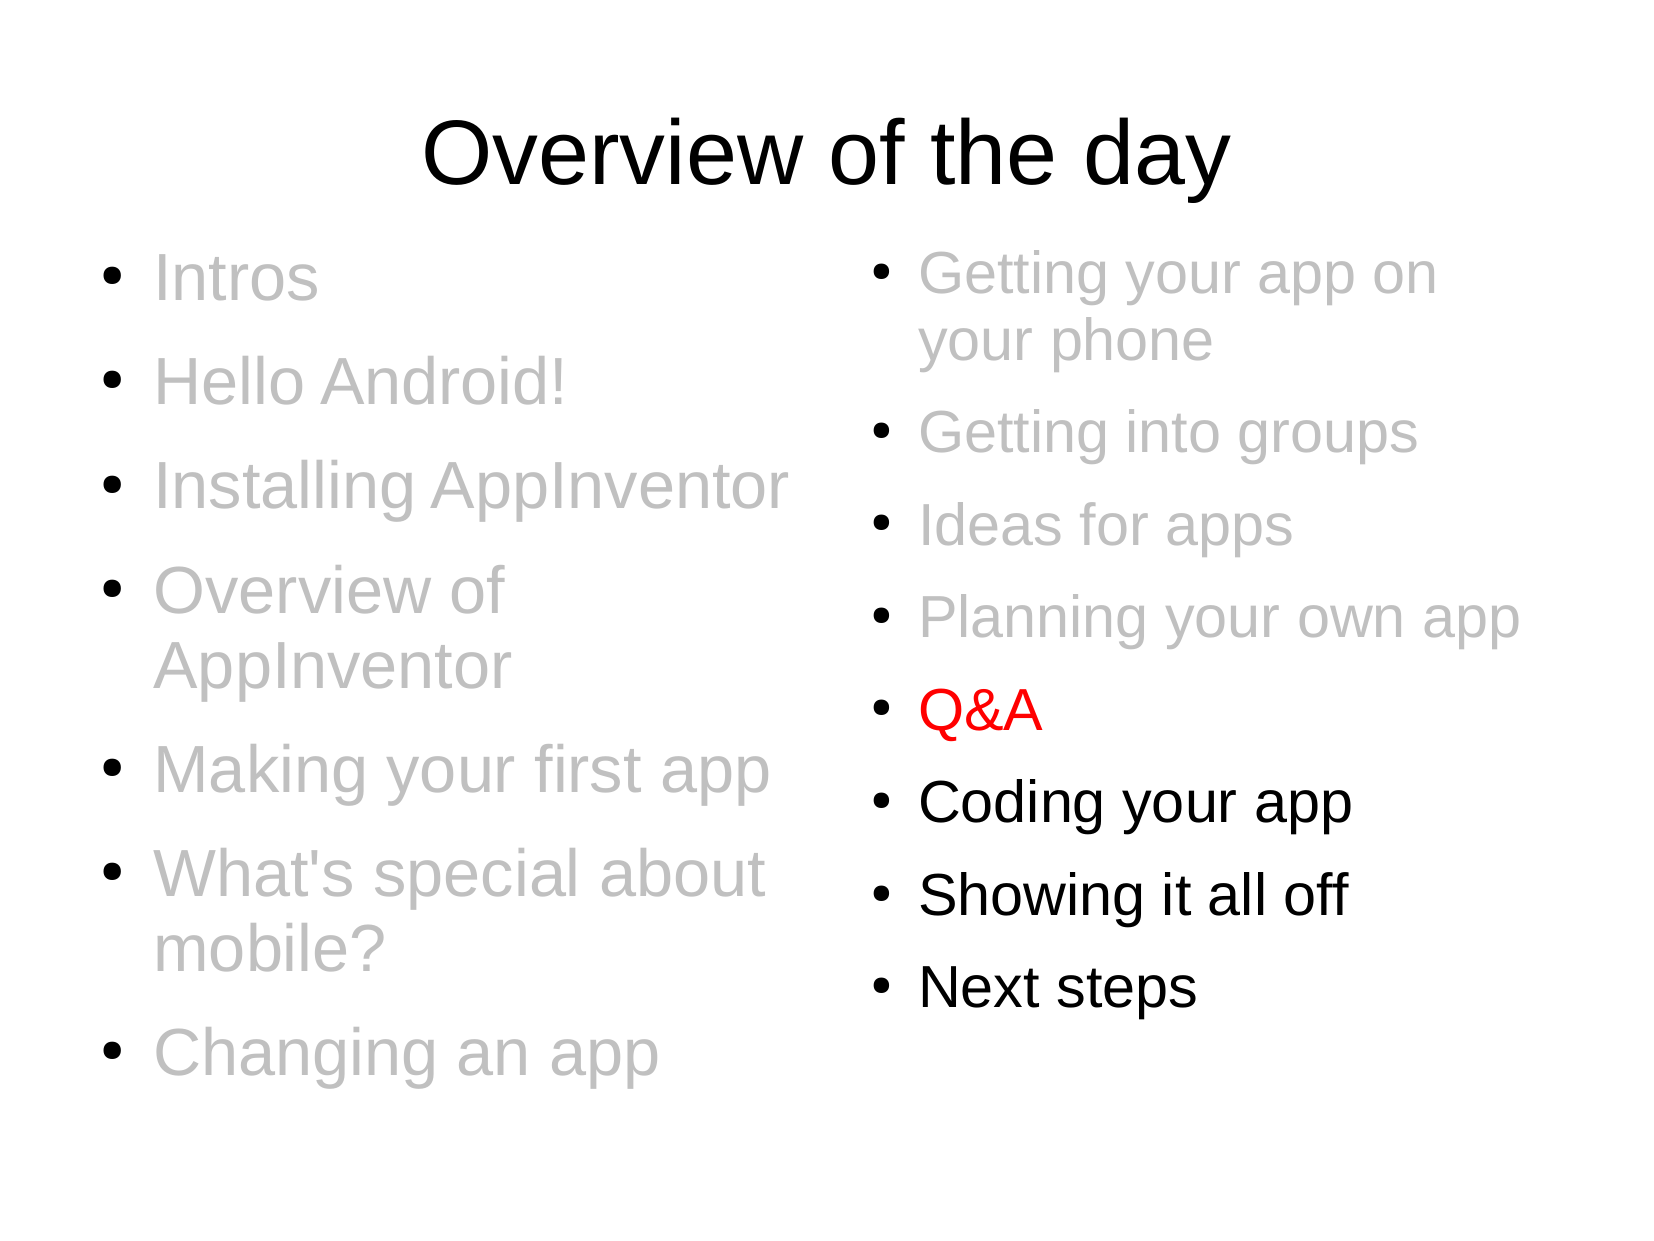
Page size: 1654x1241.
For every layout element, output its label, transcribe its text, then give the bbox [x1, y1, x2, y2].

title Overview of the day [82, 49, 1571, 257]
list Getting your app on your phone Getting into groups Ideas for apps Planning your own app Q&A Coding your app Showing it all off Next steps [855, 240, 1566, 1025]
list Intros Hello Android! Installing AppInventor Overview of AppInventor Making your first app What's special about mobile? Changing an app [82, 240, 793, 1126]
